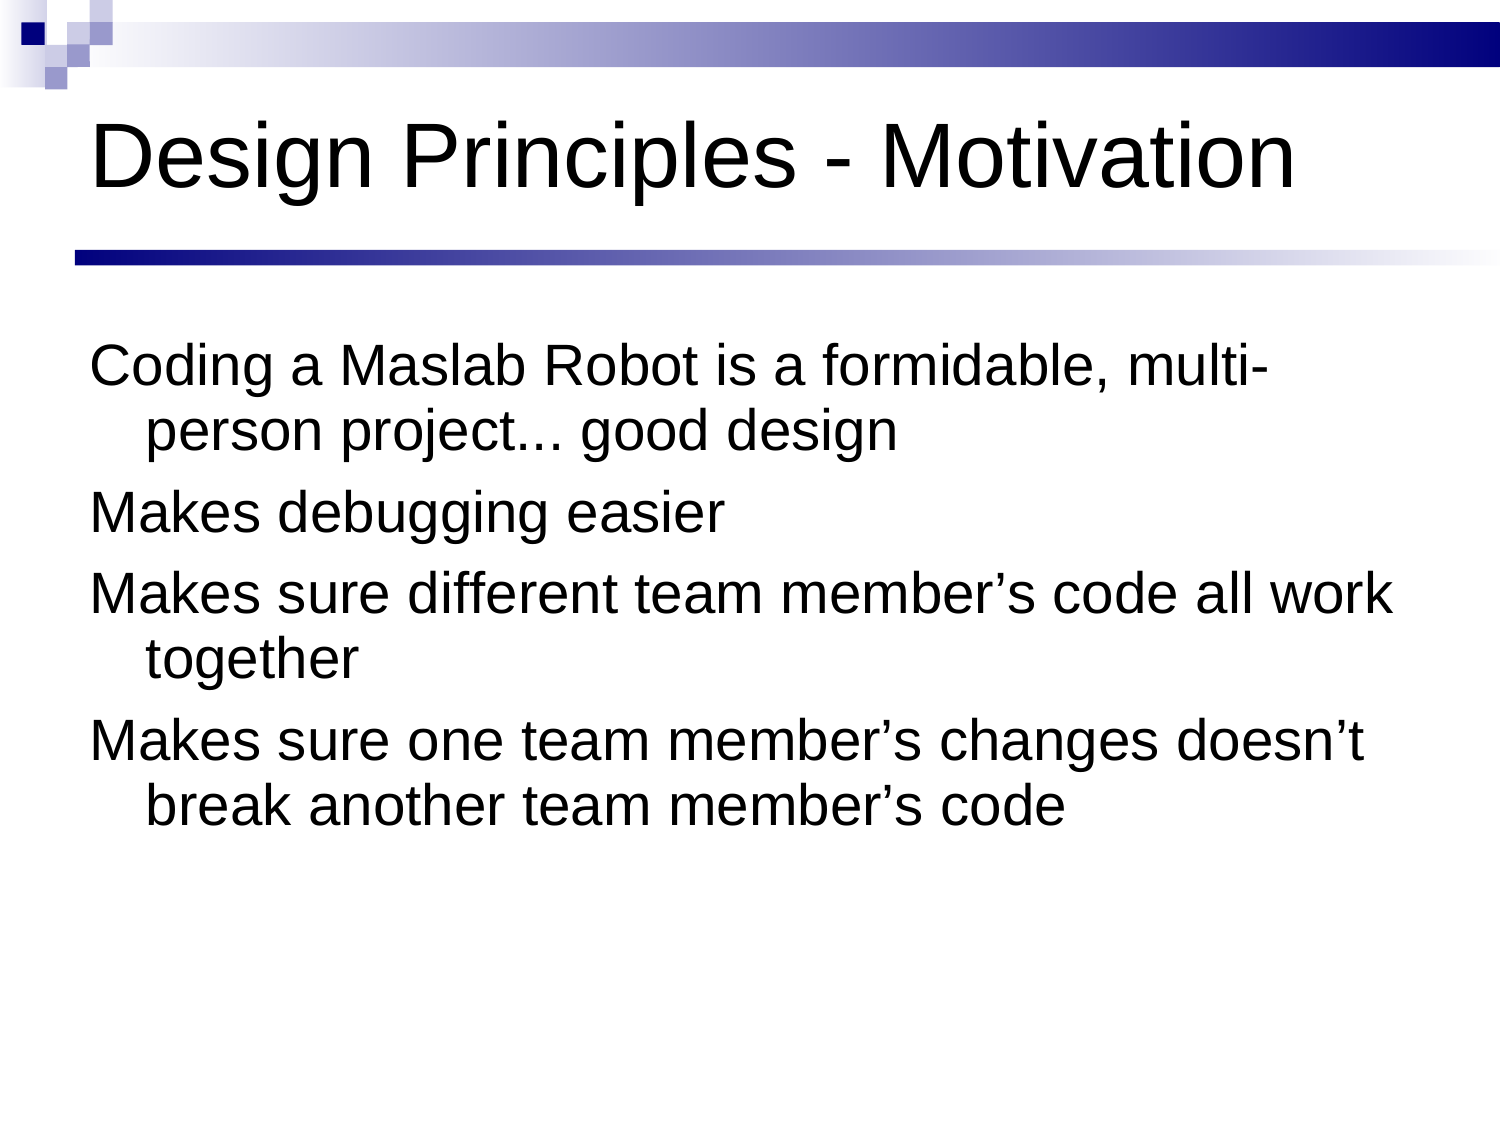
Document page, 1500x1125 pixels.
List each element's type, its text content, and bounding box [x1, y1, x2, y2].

title Design Principles - Motivation [75, 74, 1425, 238]
list Coding a Maslab Robot is a formidable, multi-person project... good design Makes debugging easier Makes sure different team member’s code all work together Makes sure one team member’s changes doesn’t break another team member’s code [75, 324, 1425, 963]
